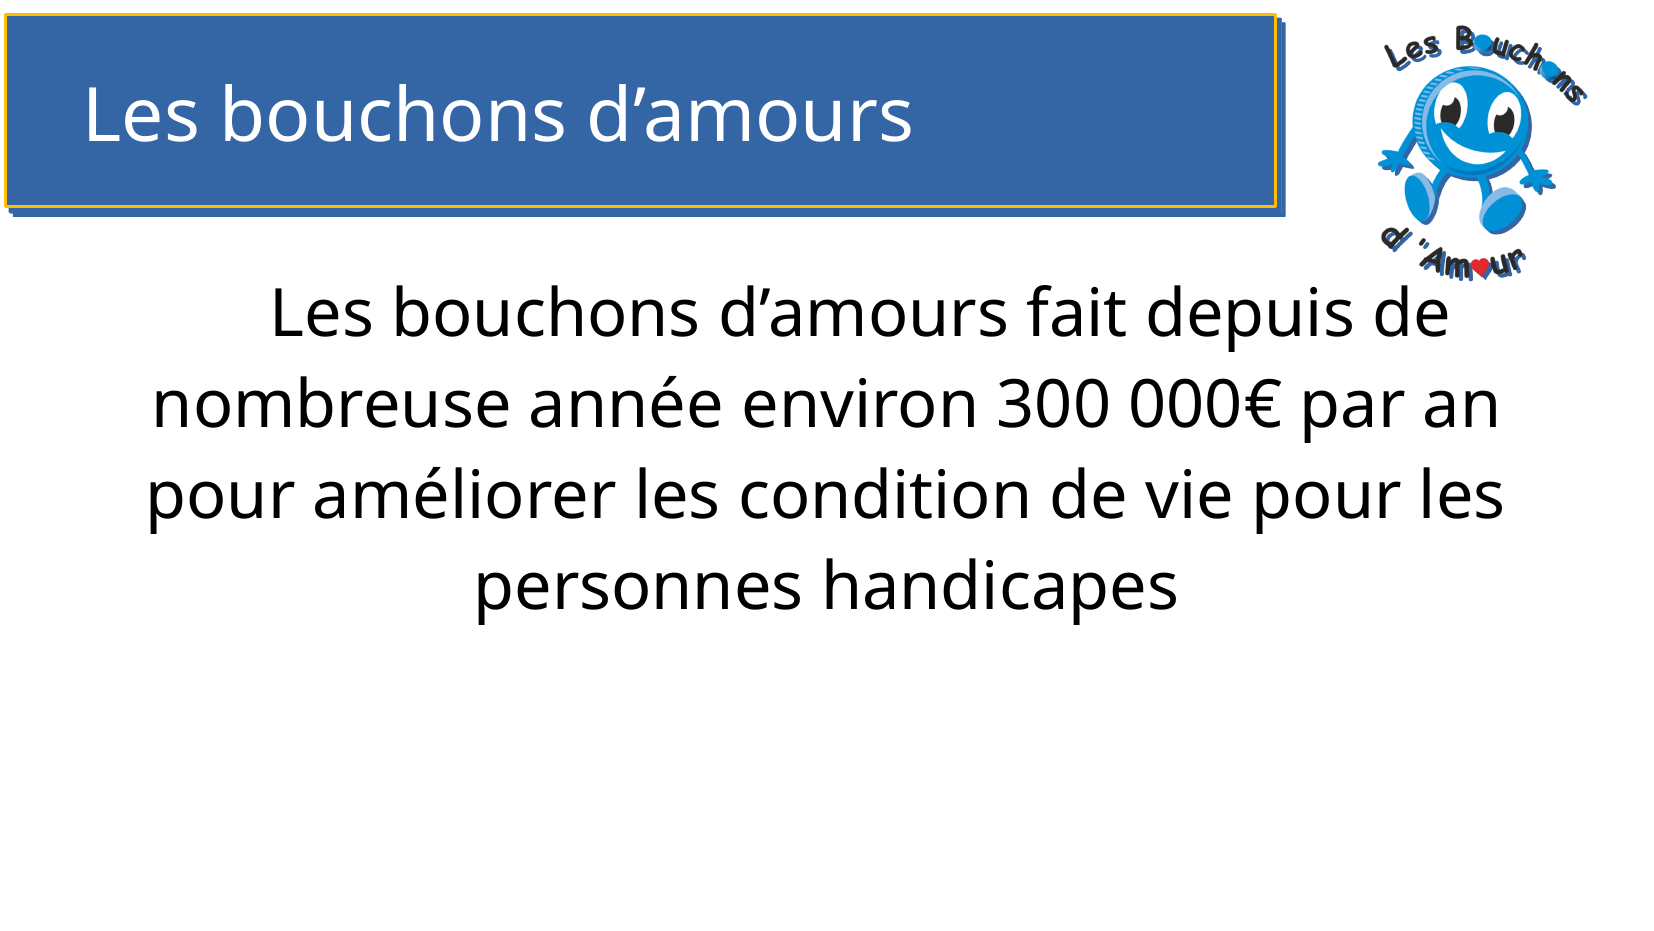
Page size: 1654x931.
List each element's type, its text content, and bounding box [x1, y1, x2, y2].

picture [1342, 9, 1595, 265]
title Les bouchons d’amours [82, 35, 1235, 189]
text_box Les bouchons d’amours fait depuis de nombreuse année environ 300 000€ par an pour améliorer les condition de vie pour les personnes handicapes [88, 265, 1565, 827]
